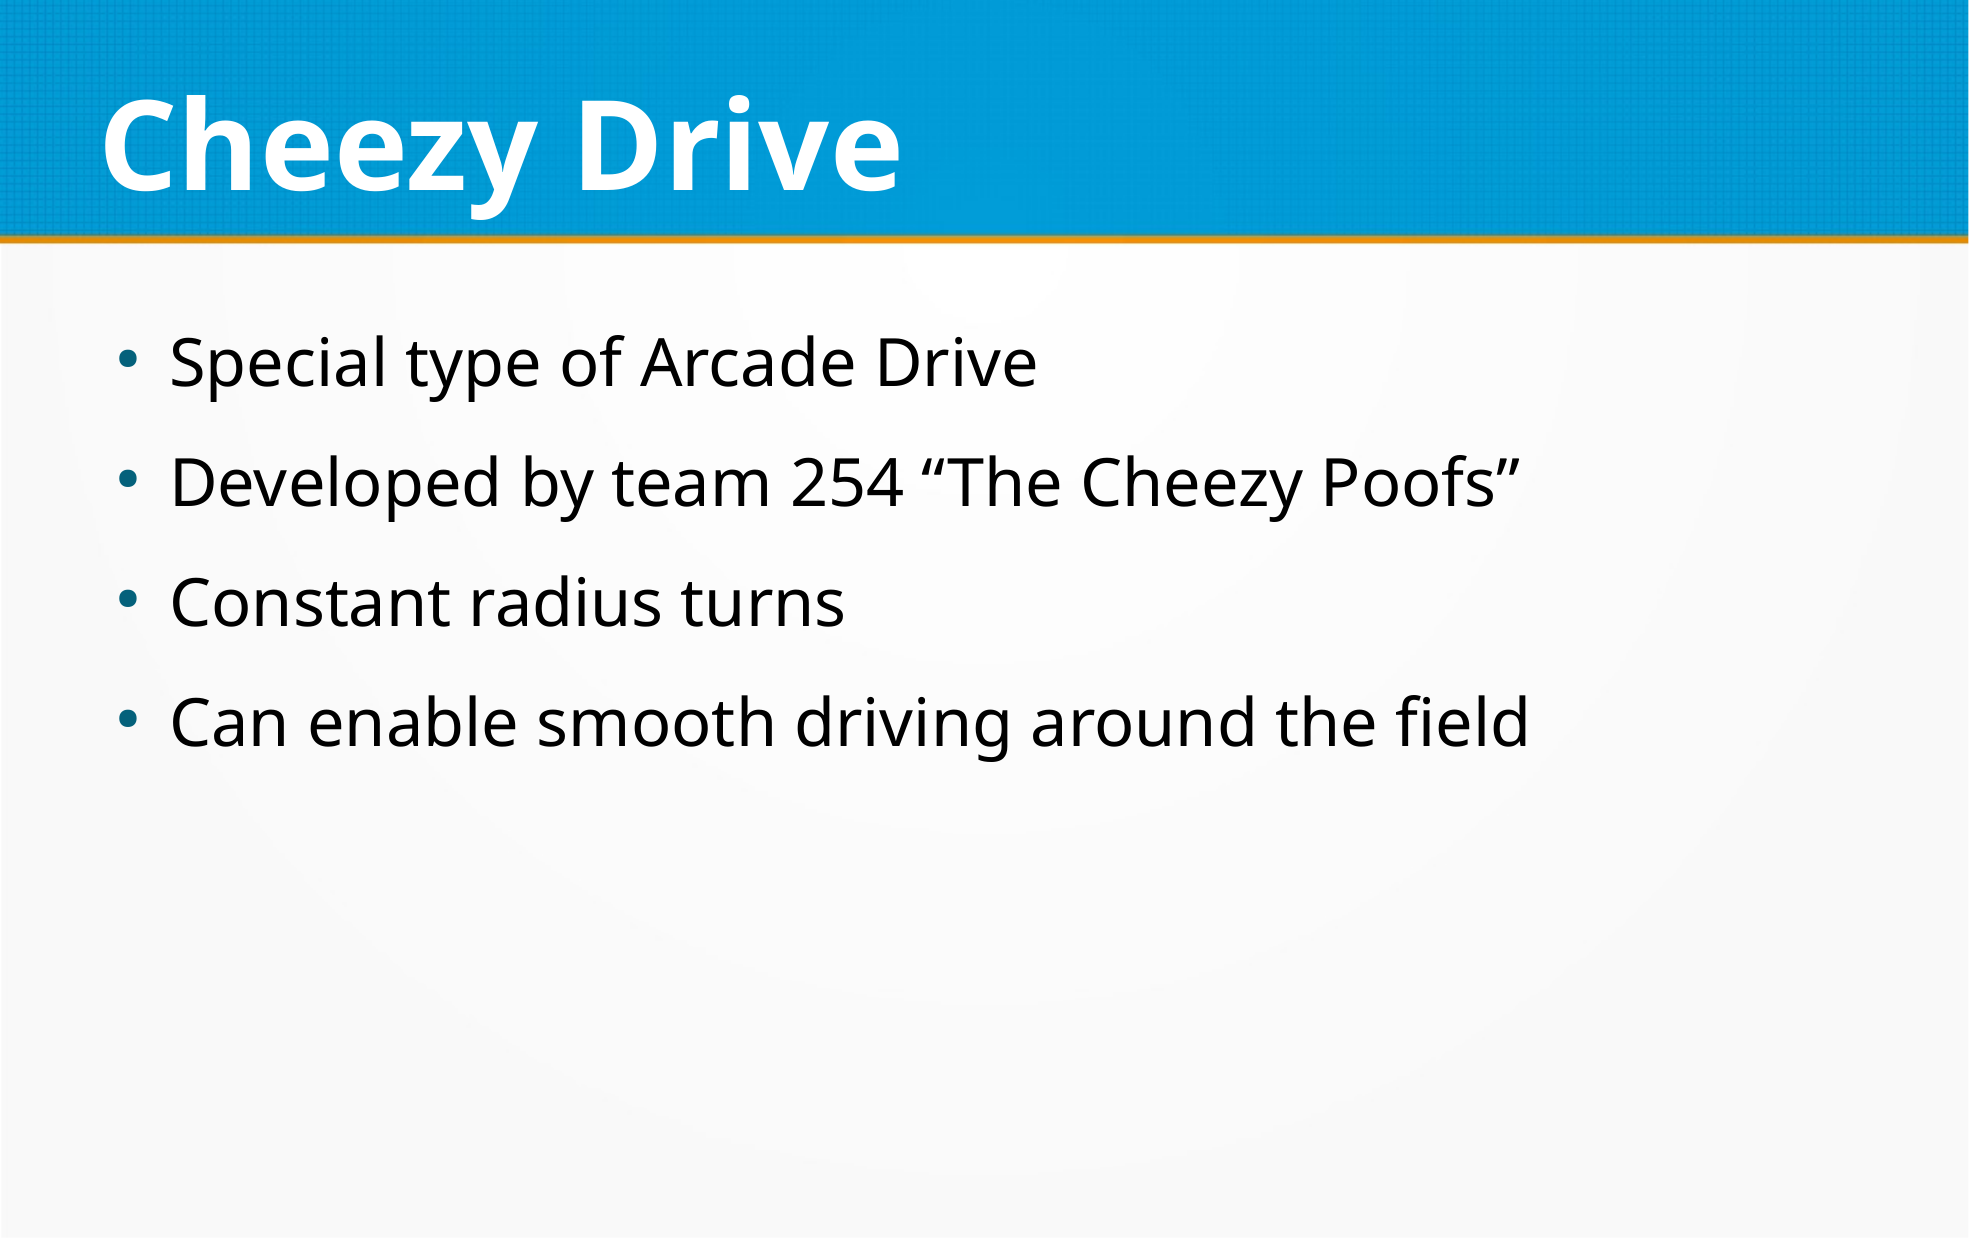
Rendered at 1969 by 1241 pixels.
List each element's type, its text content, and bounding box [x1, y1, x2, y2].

list Special type of Arcade Drive Developed by team 254 “The Cheezy Poofs” Constant radius turns Can enable smooth driving around the field [98, 315, 1861, 1081]
title Cheezy Drive [98, 19, 1870, 227]
picture [0, 233, 1969, 1241]
